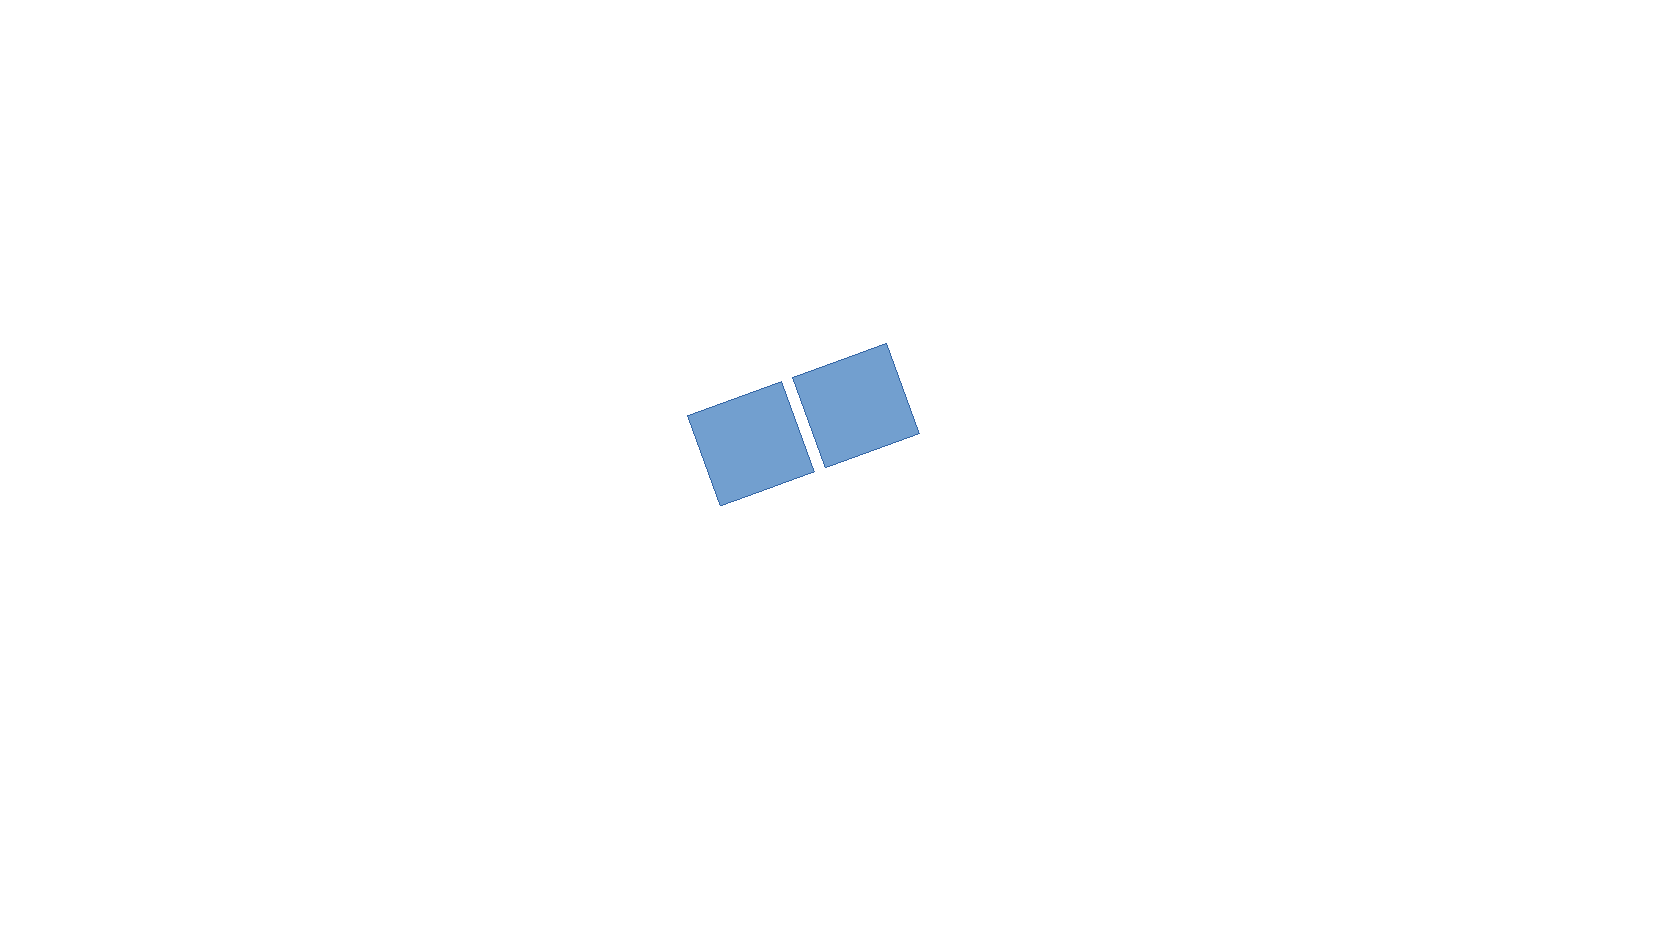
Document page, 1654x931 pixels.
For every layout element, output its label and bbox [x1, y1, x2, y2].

text_box [792, 343, 920, 468]
text_box [687, 381, 815, 506]
